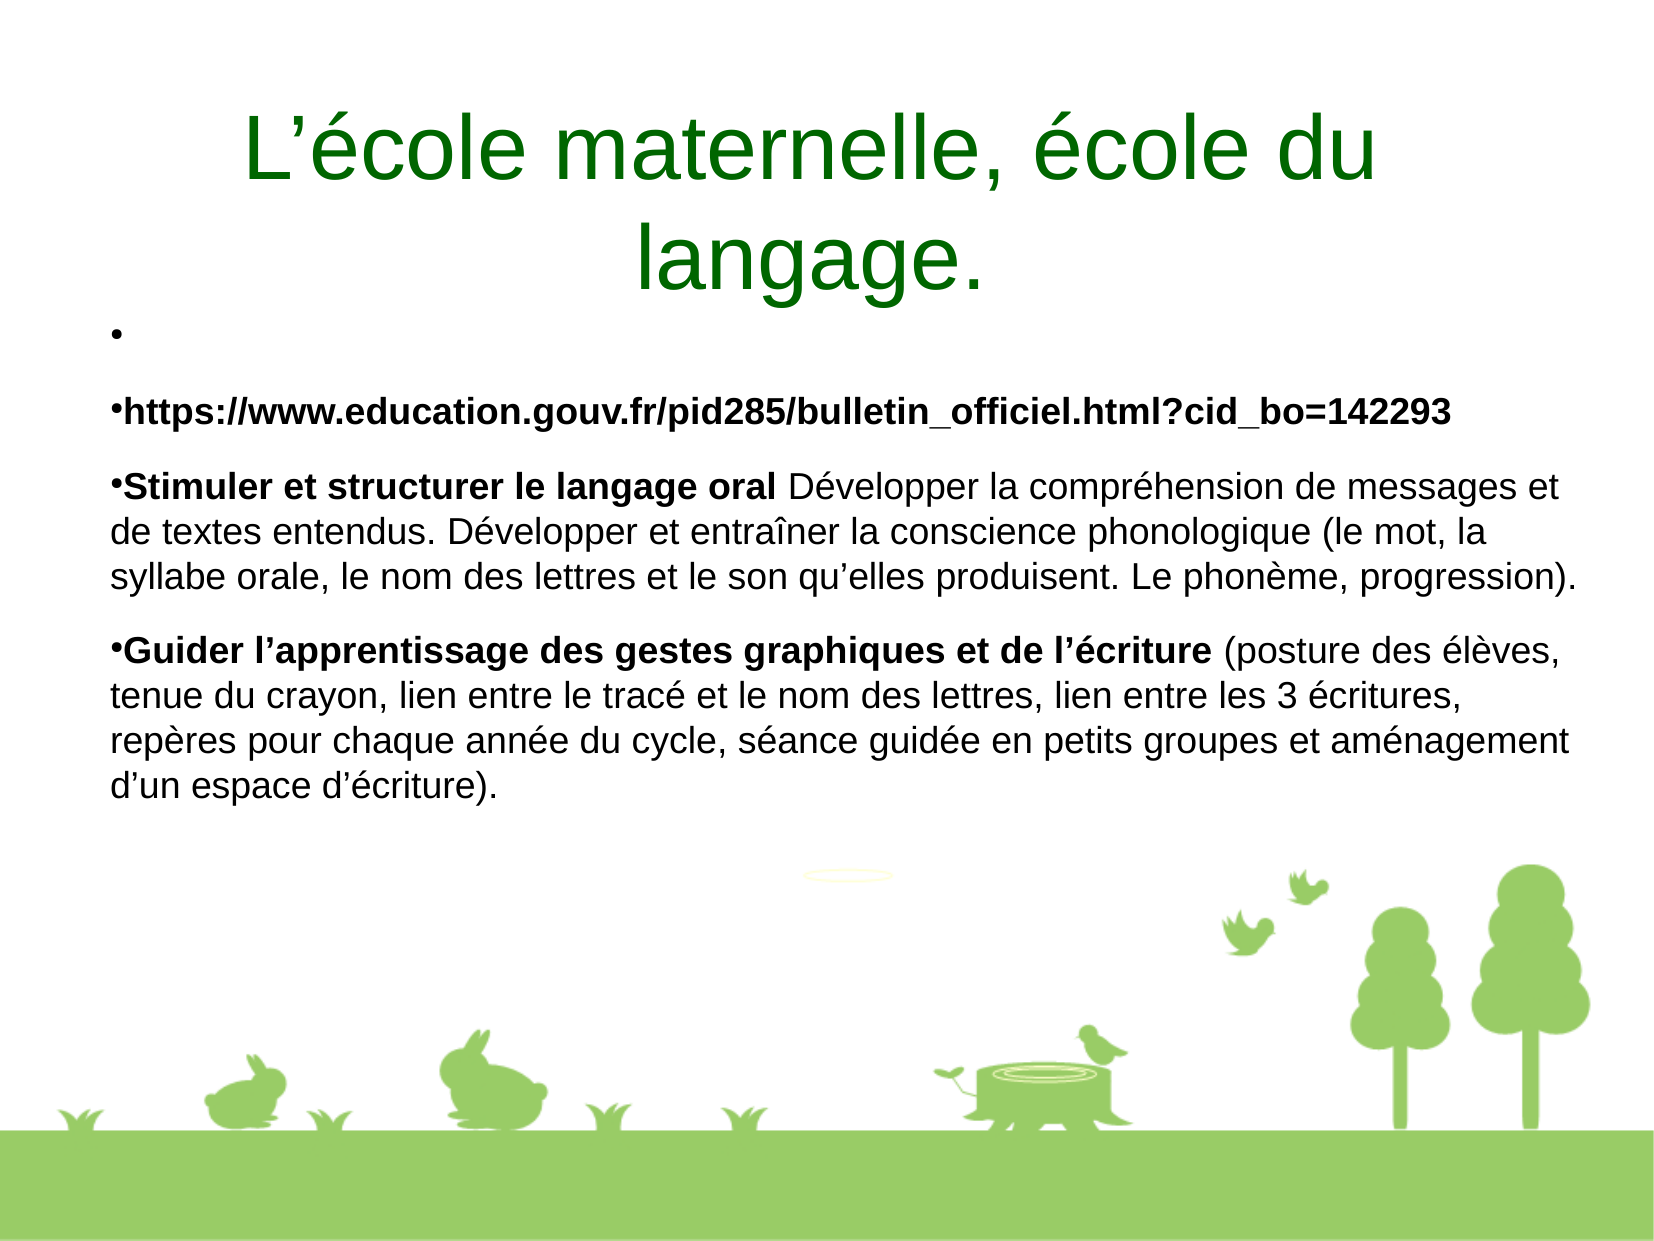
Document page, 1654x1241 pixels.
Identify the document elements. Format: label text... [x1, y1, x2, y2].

list https://www.education.gouv.fr/pid285/bulletin_officiel.html?cid_bo=142293 Stimuler et structurer le langage oral Développer la compréhension de messages et de textes entendus. Développer et entraîner la conscience phonologique (le mot, la syllabe orale, le nom des lettres et le son qu’elles produisent. Le phonème, progression). Guider l’apprentissage des gestes graphiques et de l’écriture (posture des élèves, tenue du crayon, lien entre le tracé et le nom des lettres, lien entre les 3 écritures, repères pour chaque année du cycle, séance guidée en petits groupes et aménagement d’un espace d’écriture). [110, 312, 1599, 1032]
title L’école maternelle, école du langage. [67, 88, 1556, 296]
